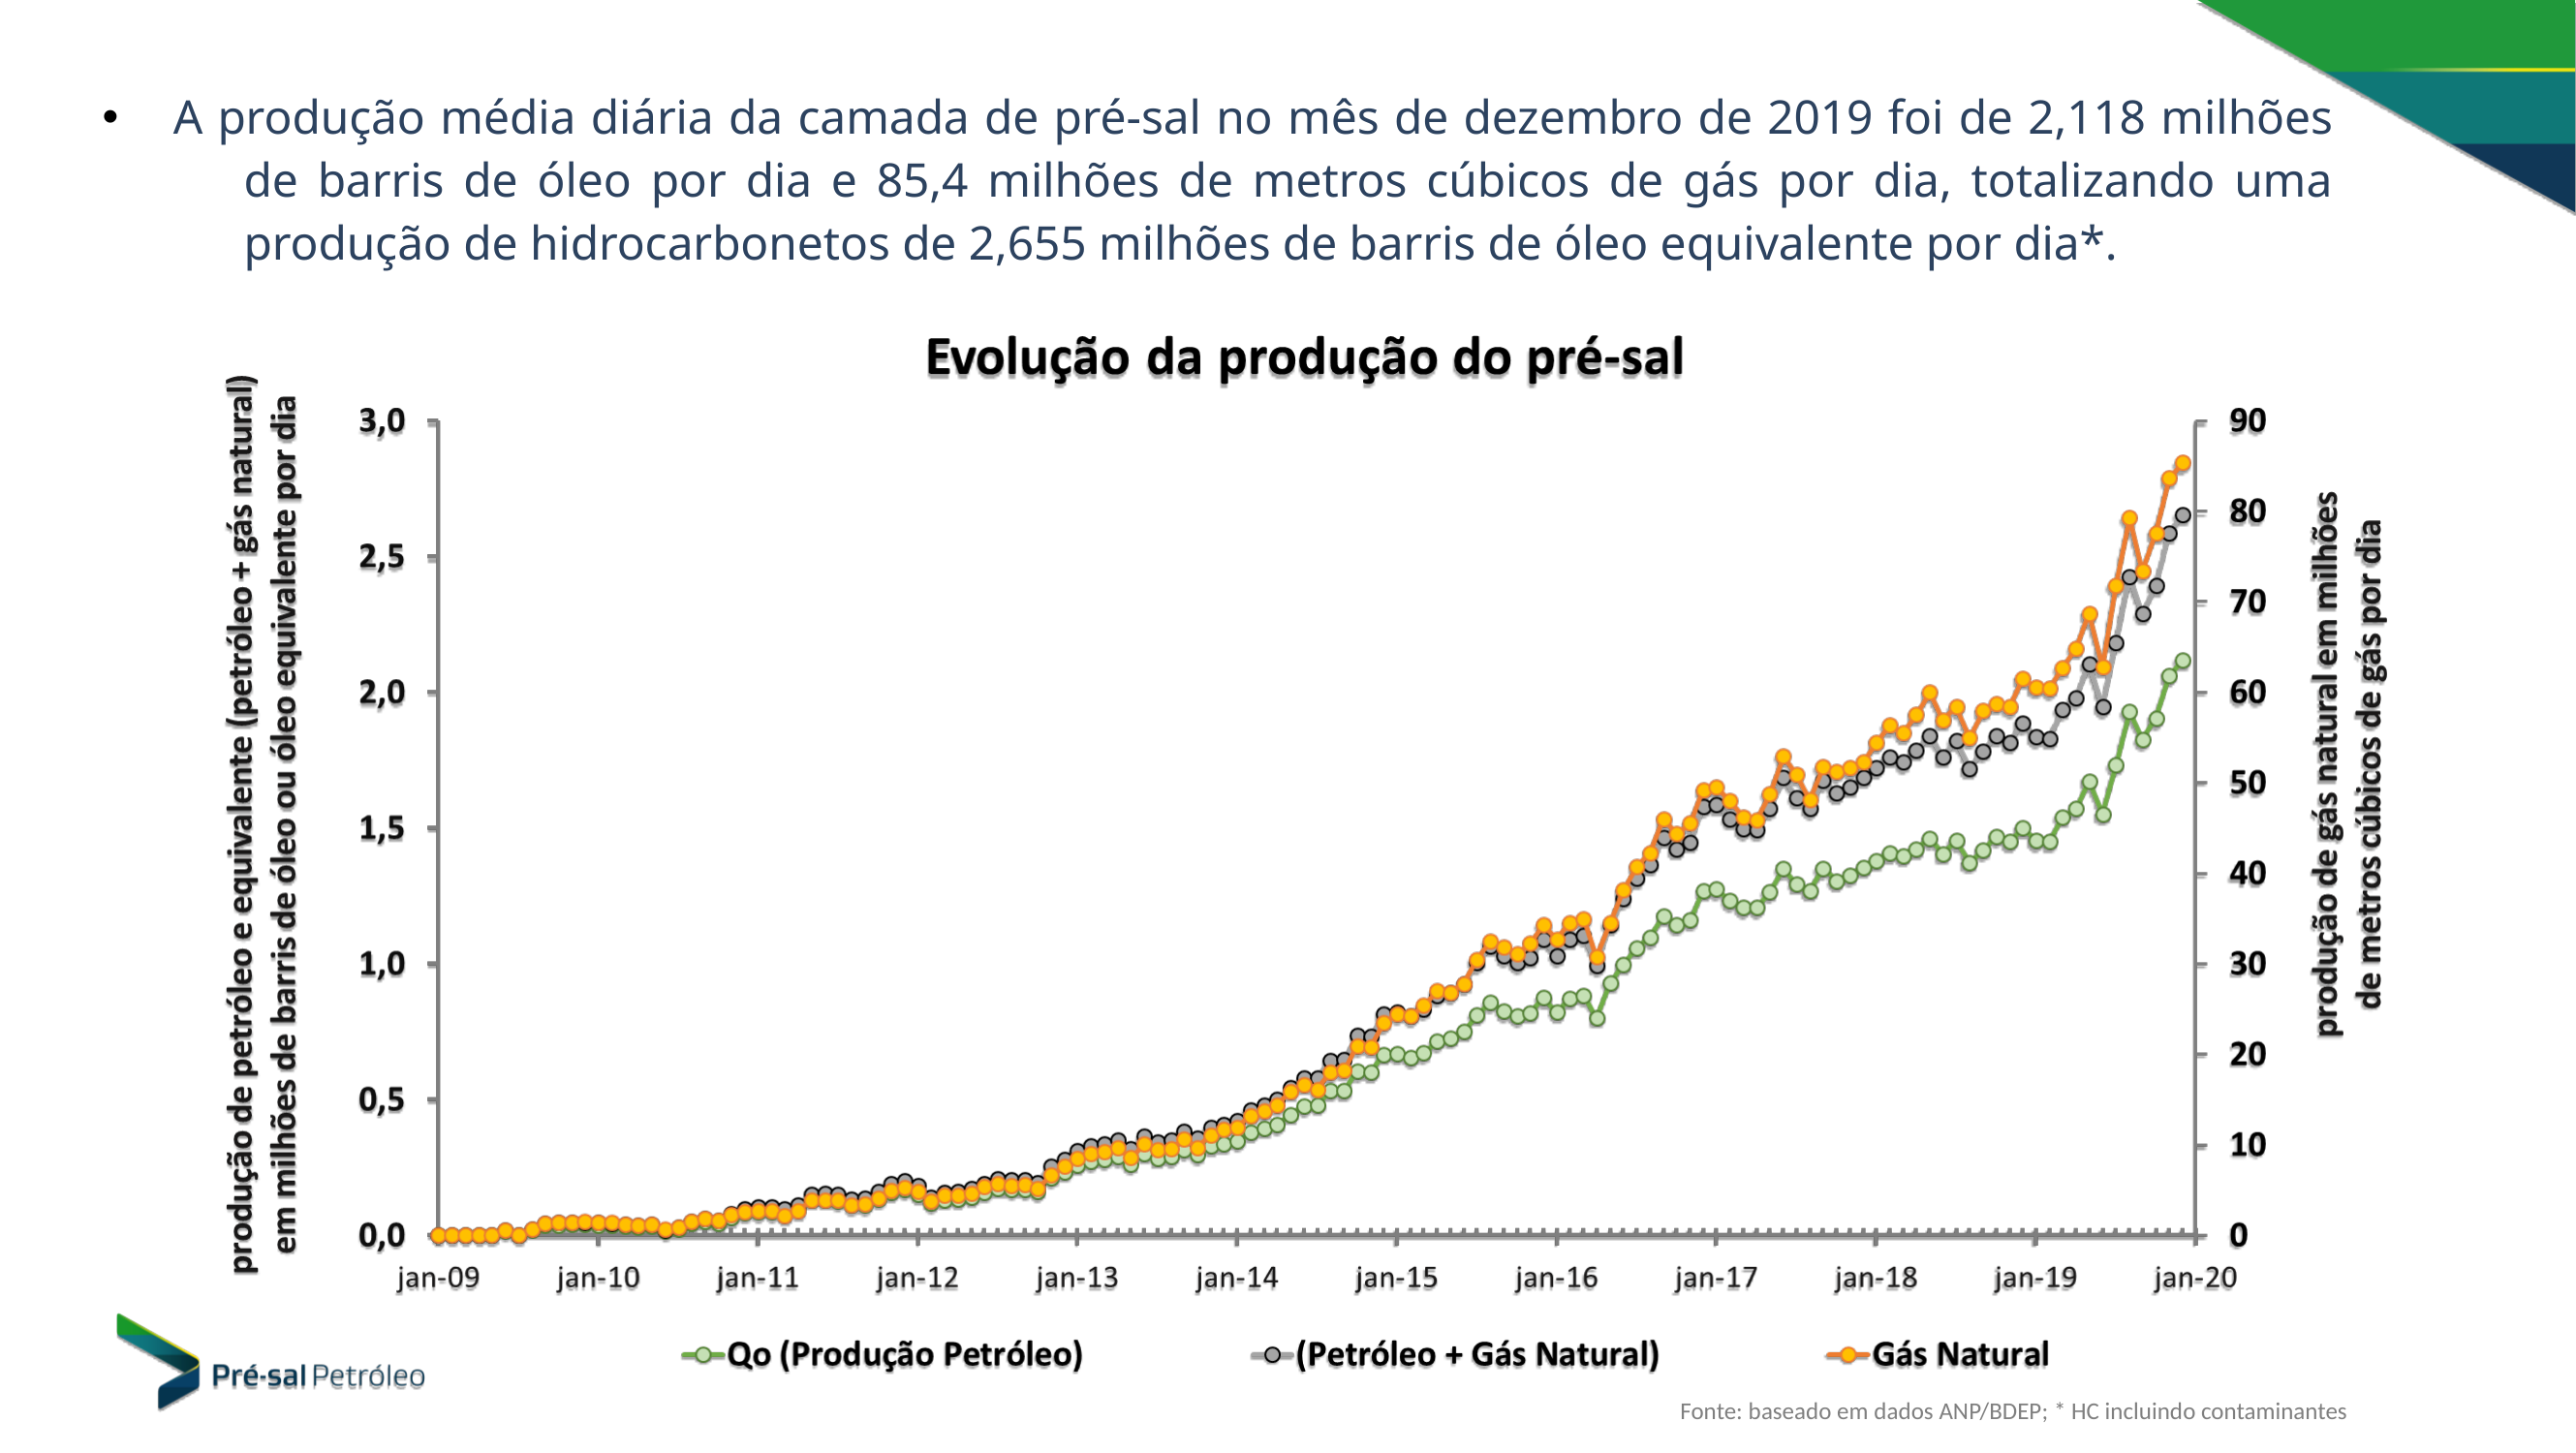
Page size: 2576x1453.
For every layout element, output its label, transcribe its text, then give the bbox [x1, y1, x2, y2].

picture [189, 279, 2417, 1453]
text_box A produção média diária da camada de pré-sal no mês de dezembro de 2019 foi de 2,118 milhões de barris de óleo por dia e 85,4 milhões de metros cúbicos de gás por dia, totalizando uma produção de hidrocarbonetos de 2,655 milhões de barris de óleo equivalente por dia*. [87, 77, 2349, 324]
text_box Fonte: baseado em dados ANP/BDEP; * HC incluindo contaminantes [1665, 1388, 2374, 1433]
